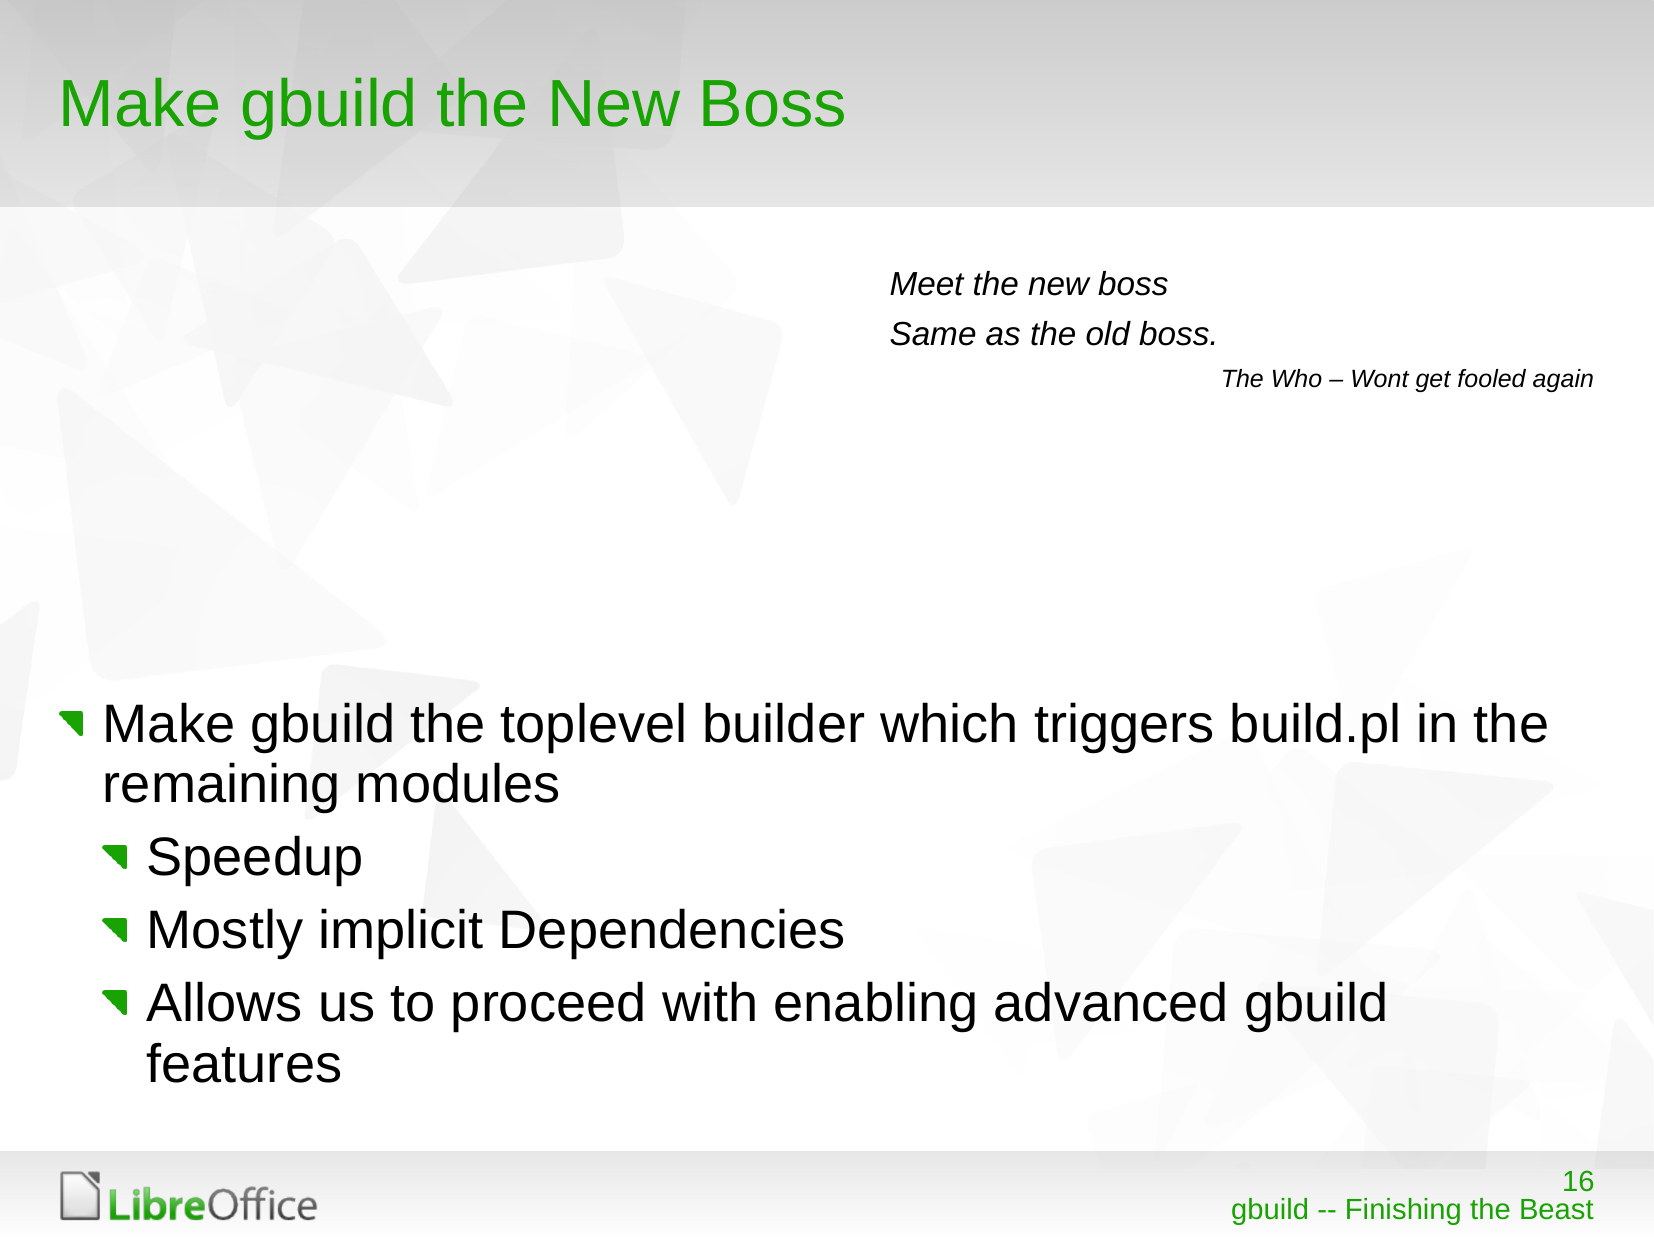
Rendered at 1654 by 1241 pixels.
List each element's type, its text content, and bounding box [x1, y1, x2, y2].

picture [0, 0, 783, 931]
list Meet the new boss Same as the old boss. The Who – Wont get fooled again [845, 265, 1596, 657]
picture [915, 548, 1654, 1169]
title Make gbuild the New Boss [59, 29, 1595, 178]
list Make gbuild the toplevel builder which triggers build.pl in the remaining modules Speedup Mostly implicit Dependencies Allows us to proceed with enabling advanced gbuild features [59, 693, 1595, 1094]
picture [41, 1152, 337, 1240]
